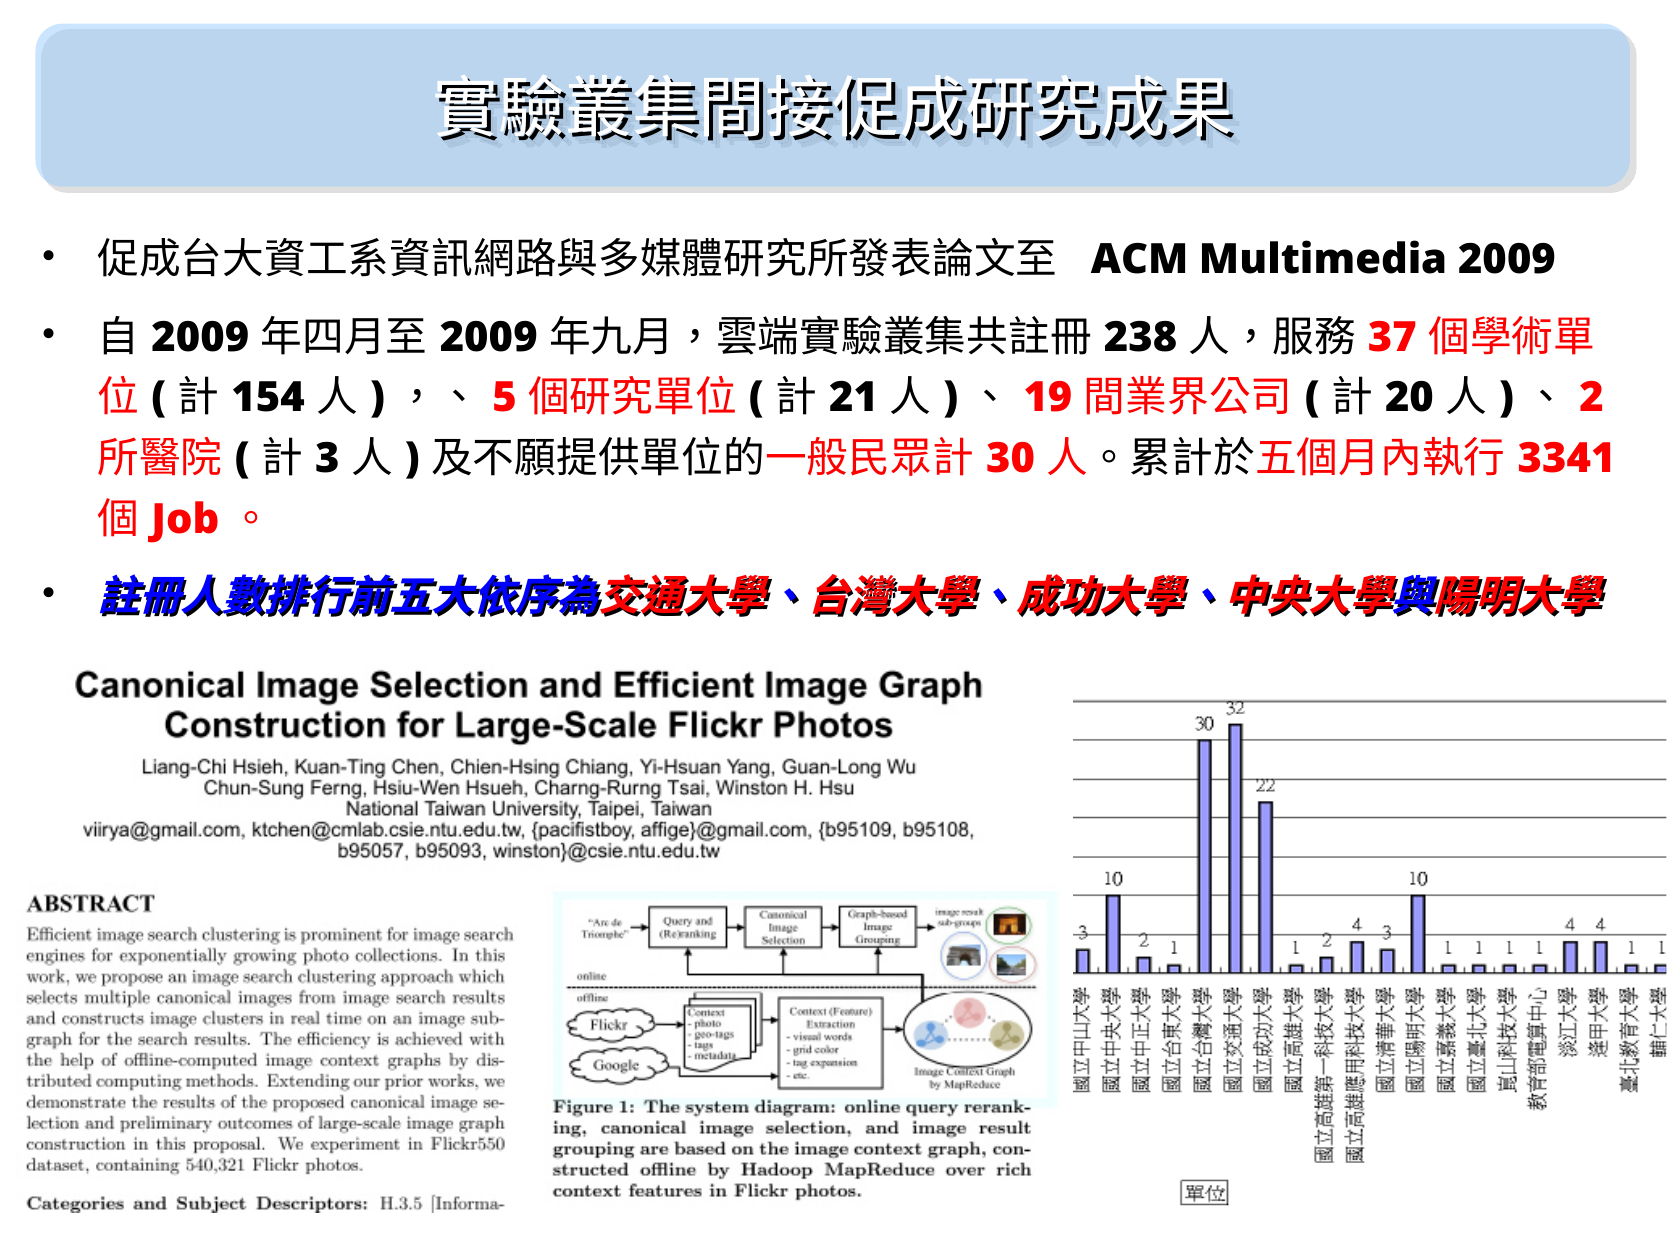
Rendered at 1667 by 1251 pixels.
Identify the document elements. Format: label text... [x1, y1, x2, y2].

picture [3, 649, 1667, 1213]
list 促成台大資工系資訊網路與多媒體研究所發表論文至 ACM Multimedia 2009 自2009年四月至2009年九月，雲端實驗叢集共註冊238人，服務37個學術單位(計154人)，、5個研究單位(計21人)、19間業界公司(計20人)、2所醫院(計3人)及不願提供單位的一般民眾計30人。累計於五個月內執行3341個Job。 註冊人數排行前五大依序為交通大學、台灣大學、成功大學、中央大學與陽明大學 [41, 225, 1625, 650]
text_box 實驗叢集間接促成研究成果 [35, 23, 1630, 187]
